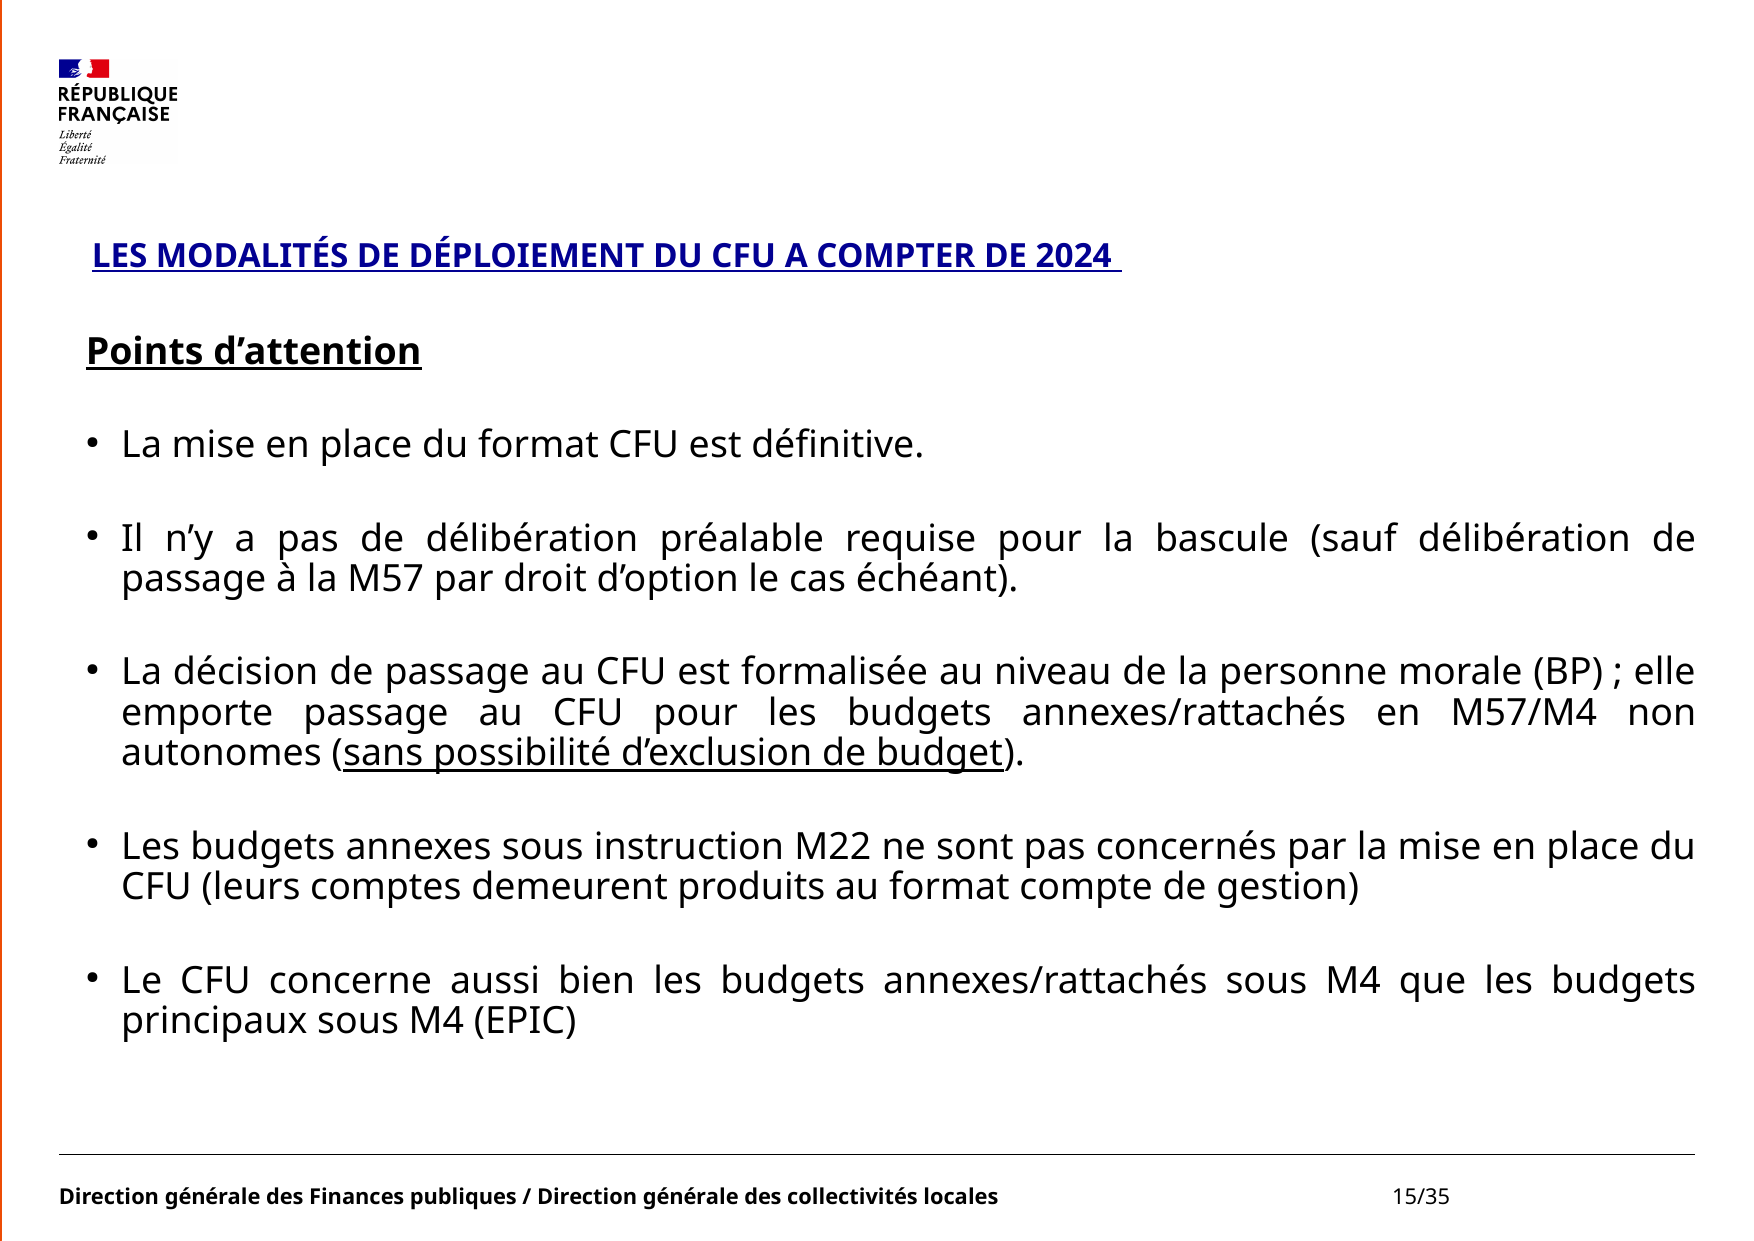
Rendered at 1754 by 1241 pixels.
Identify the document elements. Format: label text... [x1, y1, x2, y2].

picture [59, 59, 178, 164]
text_box LES MODALITÉS DE DÉPLOIEMENT DU CFU A COMPTER DE 2024 [76, 210, 1689, 331]
text_box Points d’attention La mise en place du format CFU est définitive. Il n’y a pas de délibération préalable requise pour la bascule (sauf délibération de passage à la M57 par droit d’option le cas échéant). La décision de passage au CFU est formalisée au niveau de la personne morale (BP) ; elle emporte passage au CFU pour les budgets annexes/rattachés en M57/M4 non autonomes (sans possibilité d’exclusion de budget). Les budgets annexes sous instruction M22 ne sont pas concernés par la mise en place du CFU (leurs comptes demeurent produits au format compte de gestion) Le CFU concerne aussi bien les budgets annexes/rattachés sous M4 que les budgets principaux sous M4 (EPIC) [70, 316, 1713, 1097]
